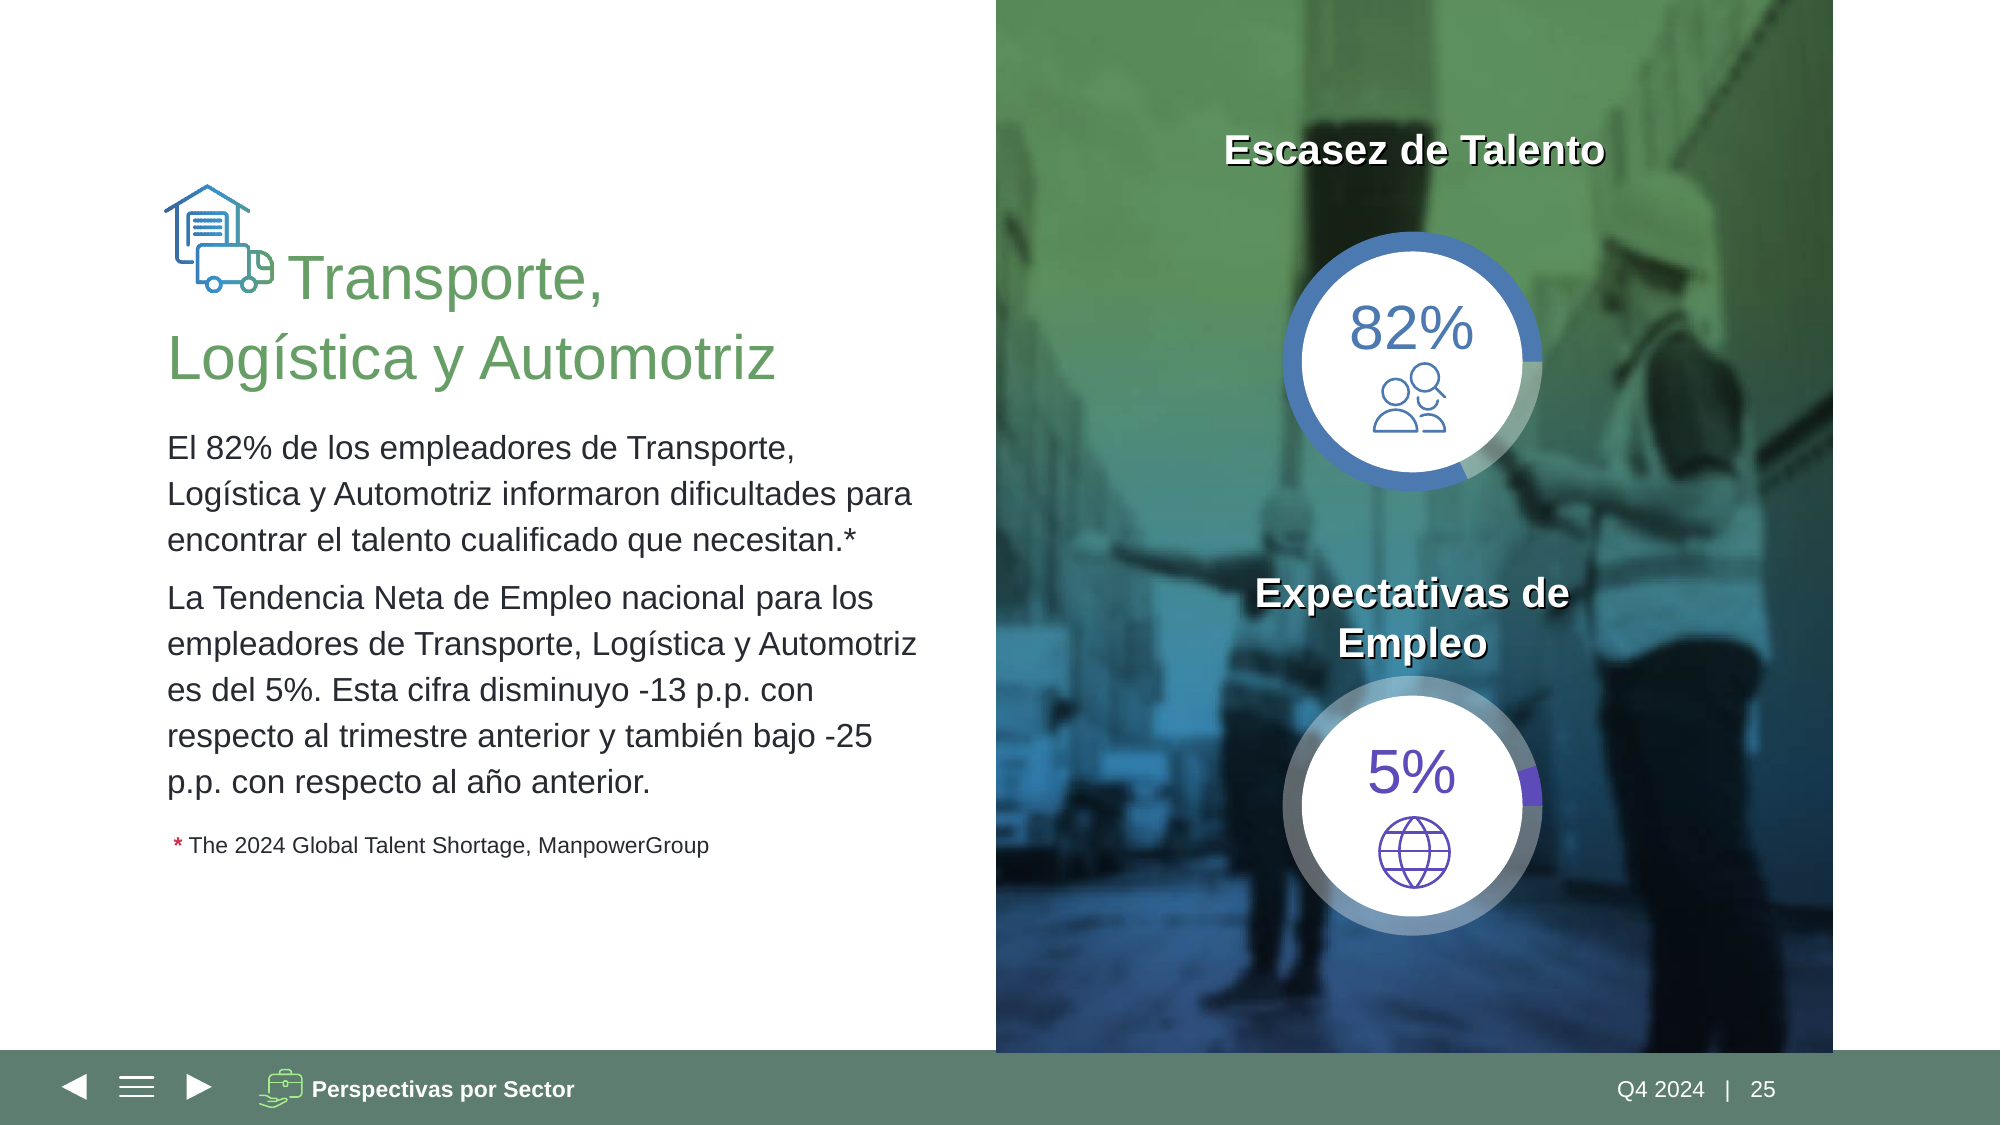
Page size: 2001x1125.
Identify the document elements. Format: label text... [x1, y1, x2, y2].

text_box Escasez de Talento [1206, 122, 1624, 224]
chart [1264, 718, 1565, 955]
text_box 5% [1301, 718, 1523, 917]
text_box [186, 1073, 212, 1100]
title Transporte, Logística y Automotriz [167, 233, 863, 391]
list El 82% de los empleadores de Transporte, Logística y Automotriz informaron dificultades para encontrar el talento cualificado que necesitan.* La Tendencia Neta de Empleo nacional para los empleadores de Transporte, Logística y Automotriz es del 5%. Esta cifra disminuyo -13 p.p. con respecto al trimestre anterior y también bajo -25 p.p. con respecto al año anterior. * The 2024 Global Talent Shortage, ManpowerGroup [167, 420, 938, 917]
picture [996, 0, 1833, 1053]
picture [162, 182, 276, 296]
text_box 82% [1301, 251, 1523, 473]
picture [117, 1075, 156, 1099]
text_box Expectativas de Empleo [1204, 565, 1622, 718]
text_box [61, 1073, 87, 1100]
chart [1264, 224, 1565, 511]
